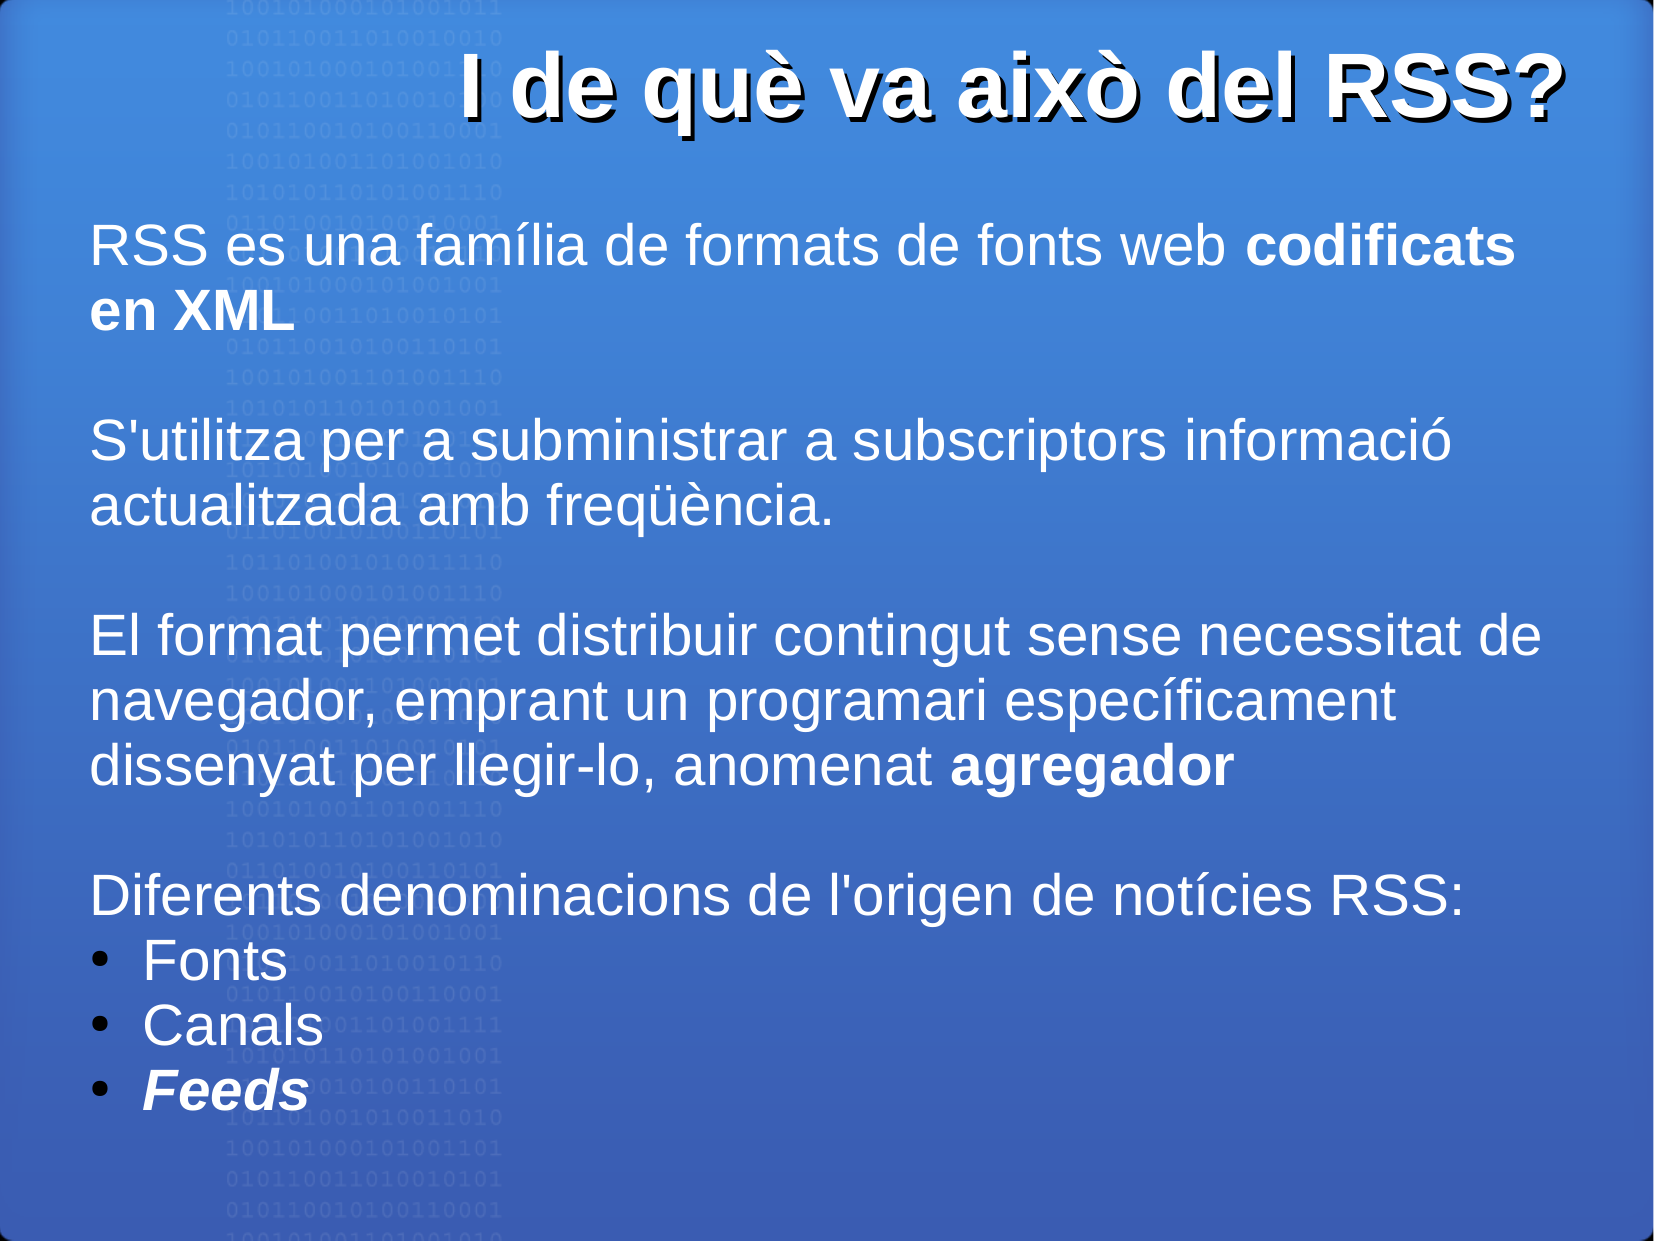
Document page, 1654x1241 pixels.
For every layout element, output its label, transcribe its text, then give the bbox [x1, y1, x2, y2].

picture [0, 0, 1654, 1241]
title I de què va això del RSS? [423, 27, 1605, 146]
text_box RSS es una família de formats de fonts web codificats en XML S'utilitza per a subministrar a subscriptors informació actualitzada amb freqüència. El format permet distribuir contingut sense necessitat de navegador, emprant un programari específicament dissenyat per llegir-lo, anomenat agregador Diferents denominacions de l'origen de notícies RSS: Fonts Canals Feeds [74, 205, 1586, 1131]
